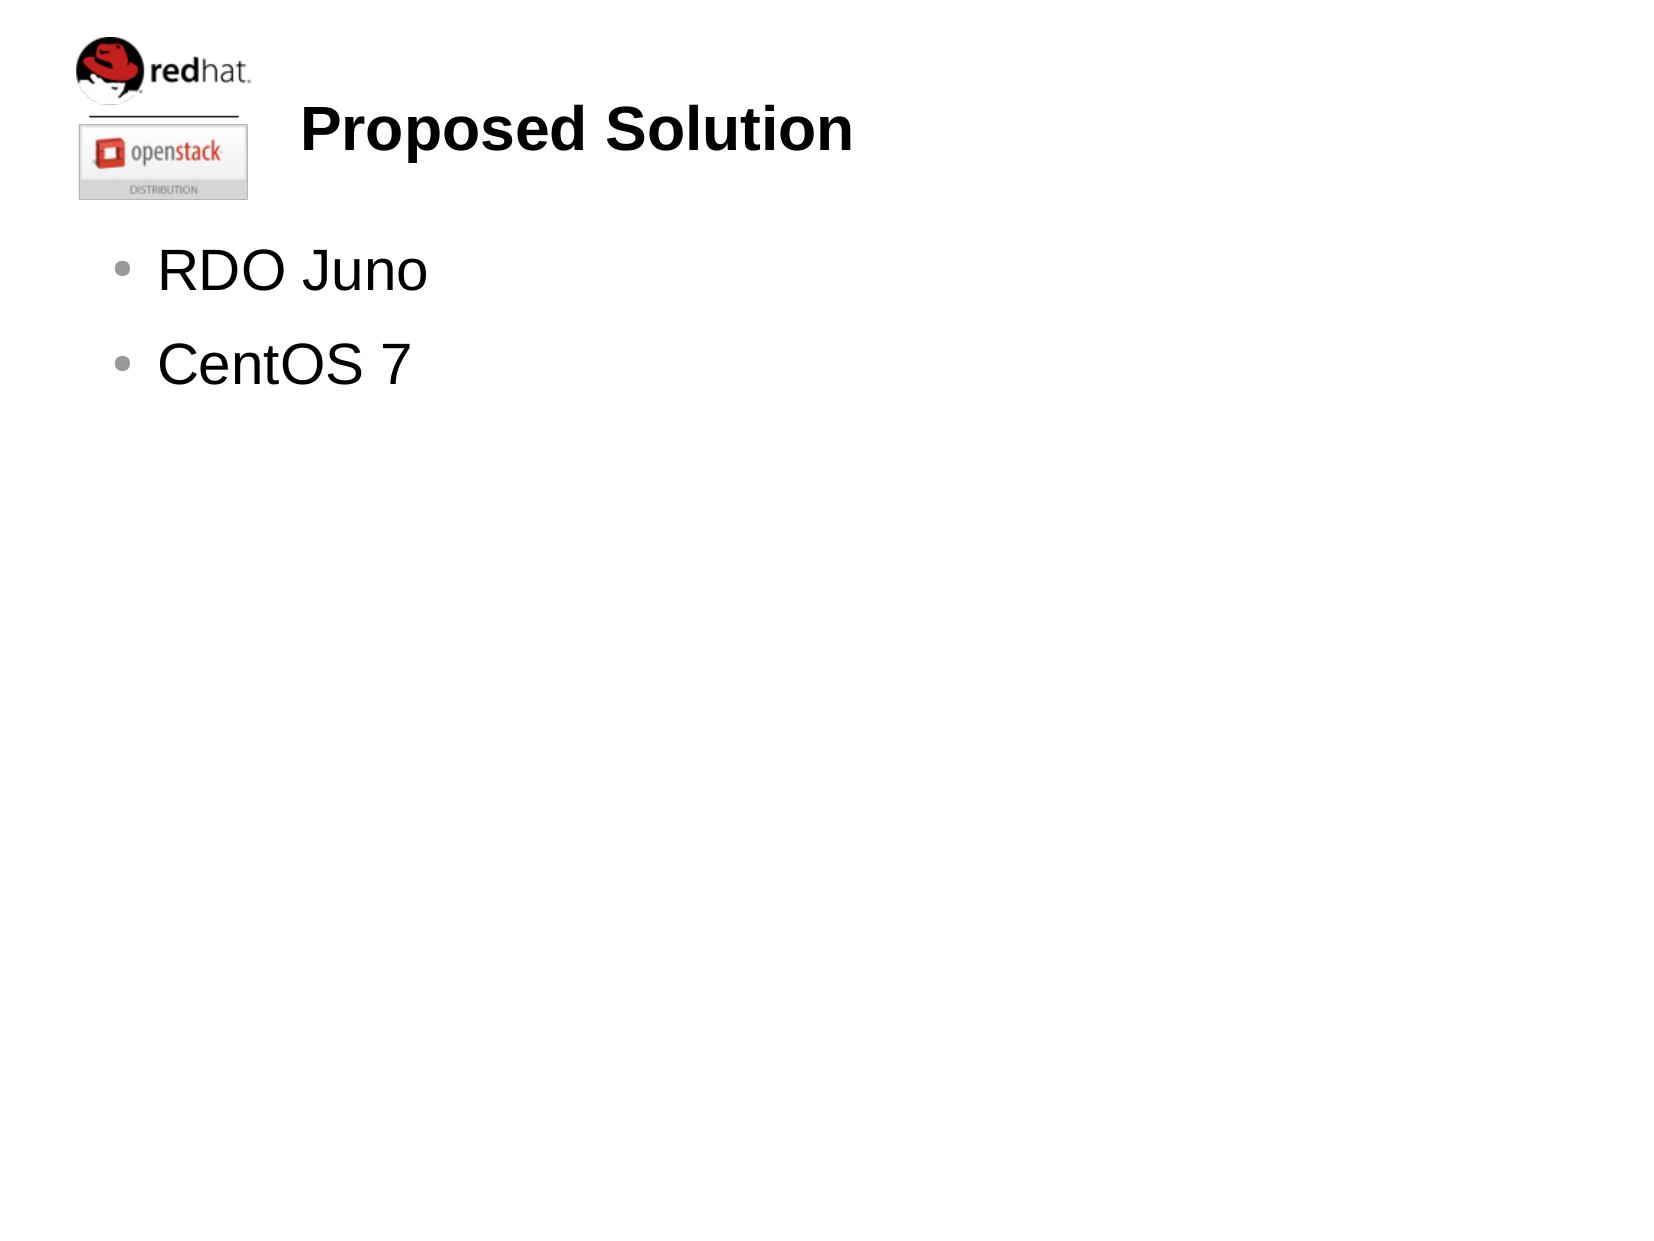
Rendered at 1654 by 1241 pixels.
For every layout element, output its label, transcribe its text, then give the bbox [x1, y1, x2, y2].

list RDO Juno CentOS 7 [82, 237, 1571, 1032]
picture [75, 37, 252, 204]
title Proposed Solution [300, 35, 1571, 223]
